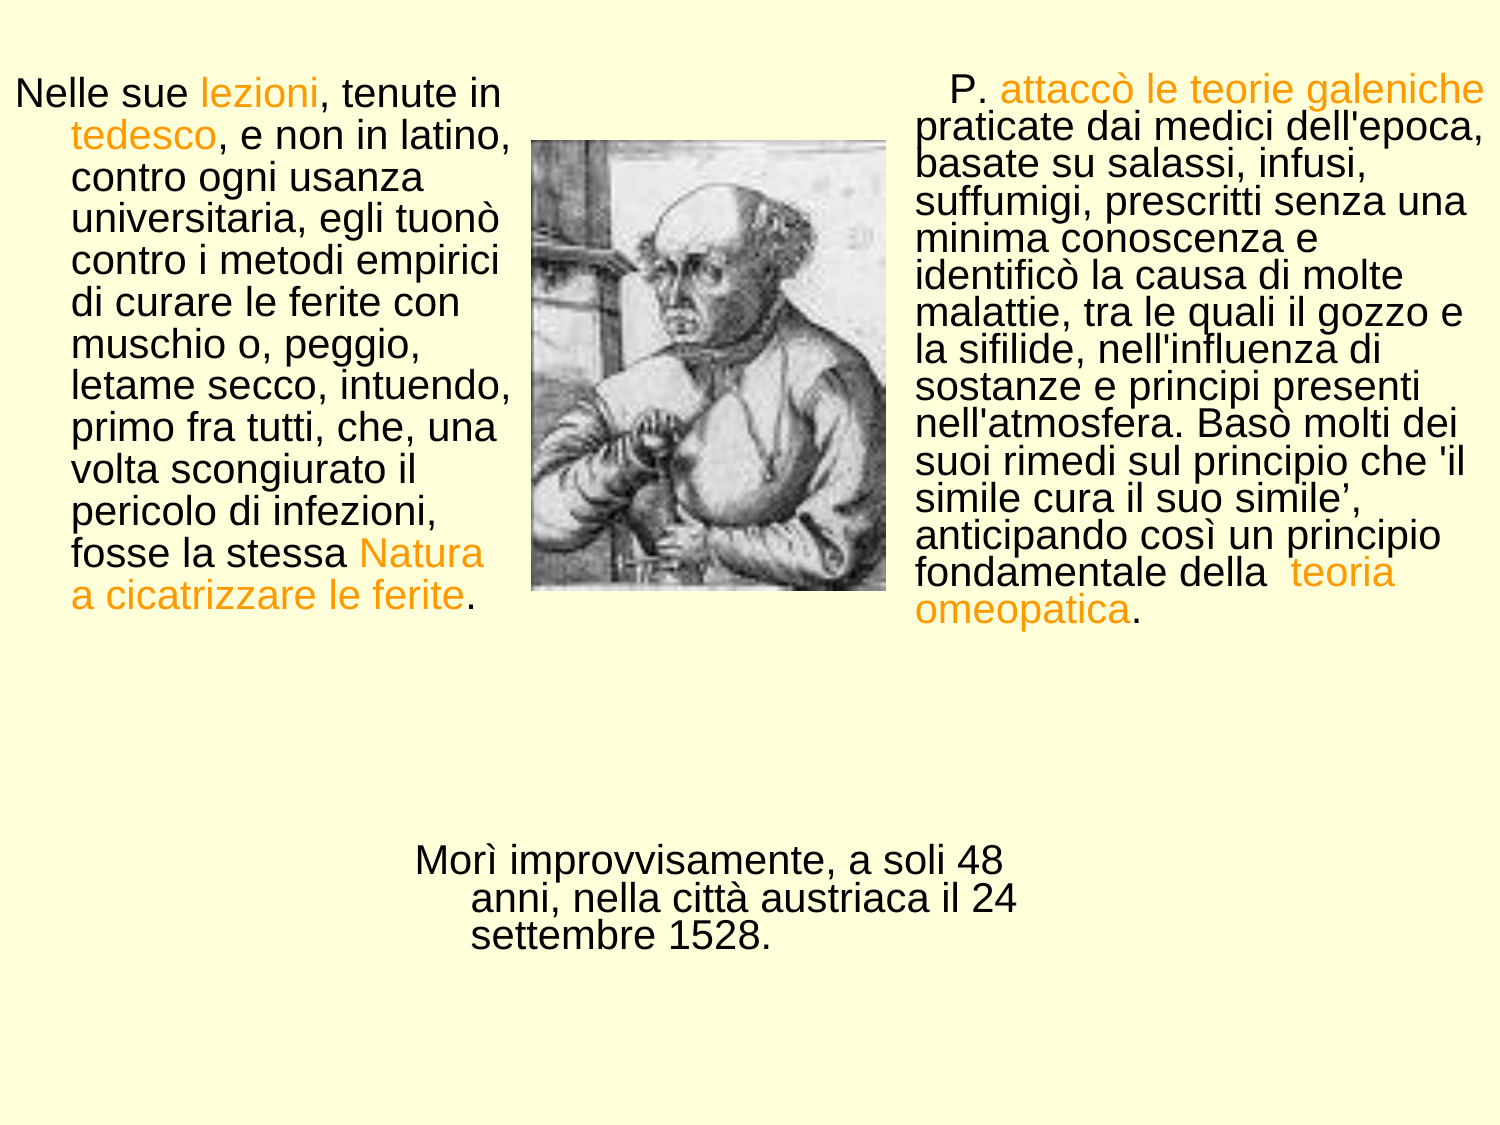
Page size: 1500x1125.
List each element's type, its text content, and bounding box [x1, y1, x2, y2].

text_box P. attaccò le teorie galeniche praticate dai medici dell'epoca, basate su salassi, infusi, suffumigi, prescritti senza una minima conoscenza e identificò la causa di molte malattie, tra le quali il gozzo e la sifilide, nell'influenza di sostanze e principi presenti nell'atmosfera. Basò molti dei suoi rimedi sul principio che 'il simile cura il suo simile’, anticipando così un principio fondamentale della teoria omeopatica. [900, 66, 1500, 771]
list Morì improvvisamente, a soli 48 anni, nella città austriaca il 24 settembre 1528. [399, 837, 1063, 1097]
picture [531, 140, 886, 591]
list Nelle sue lezioni, tenute in tedesco, e non in latino, contro ogni usanza universitaria, egli tuonò contro i metodi empirici di curare le ferite con muschio o, peggio, letame secco, intuendo, primo fra tutti, che, una volta scongiurato il pericolo di infezioni, fosse la stessa Natura a cicatrizzare le ferite. [0, 66, 538, 755]
